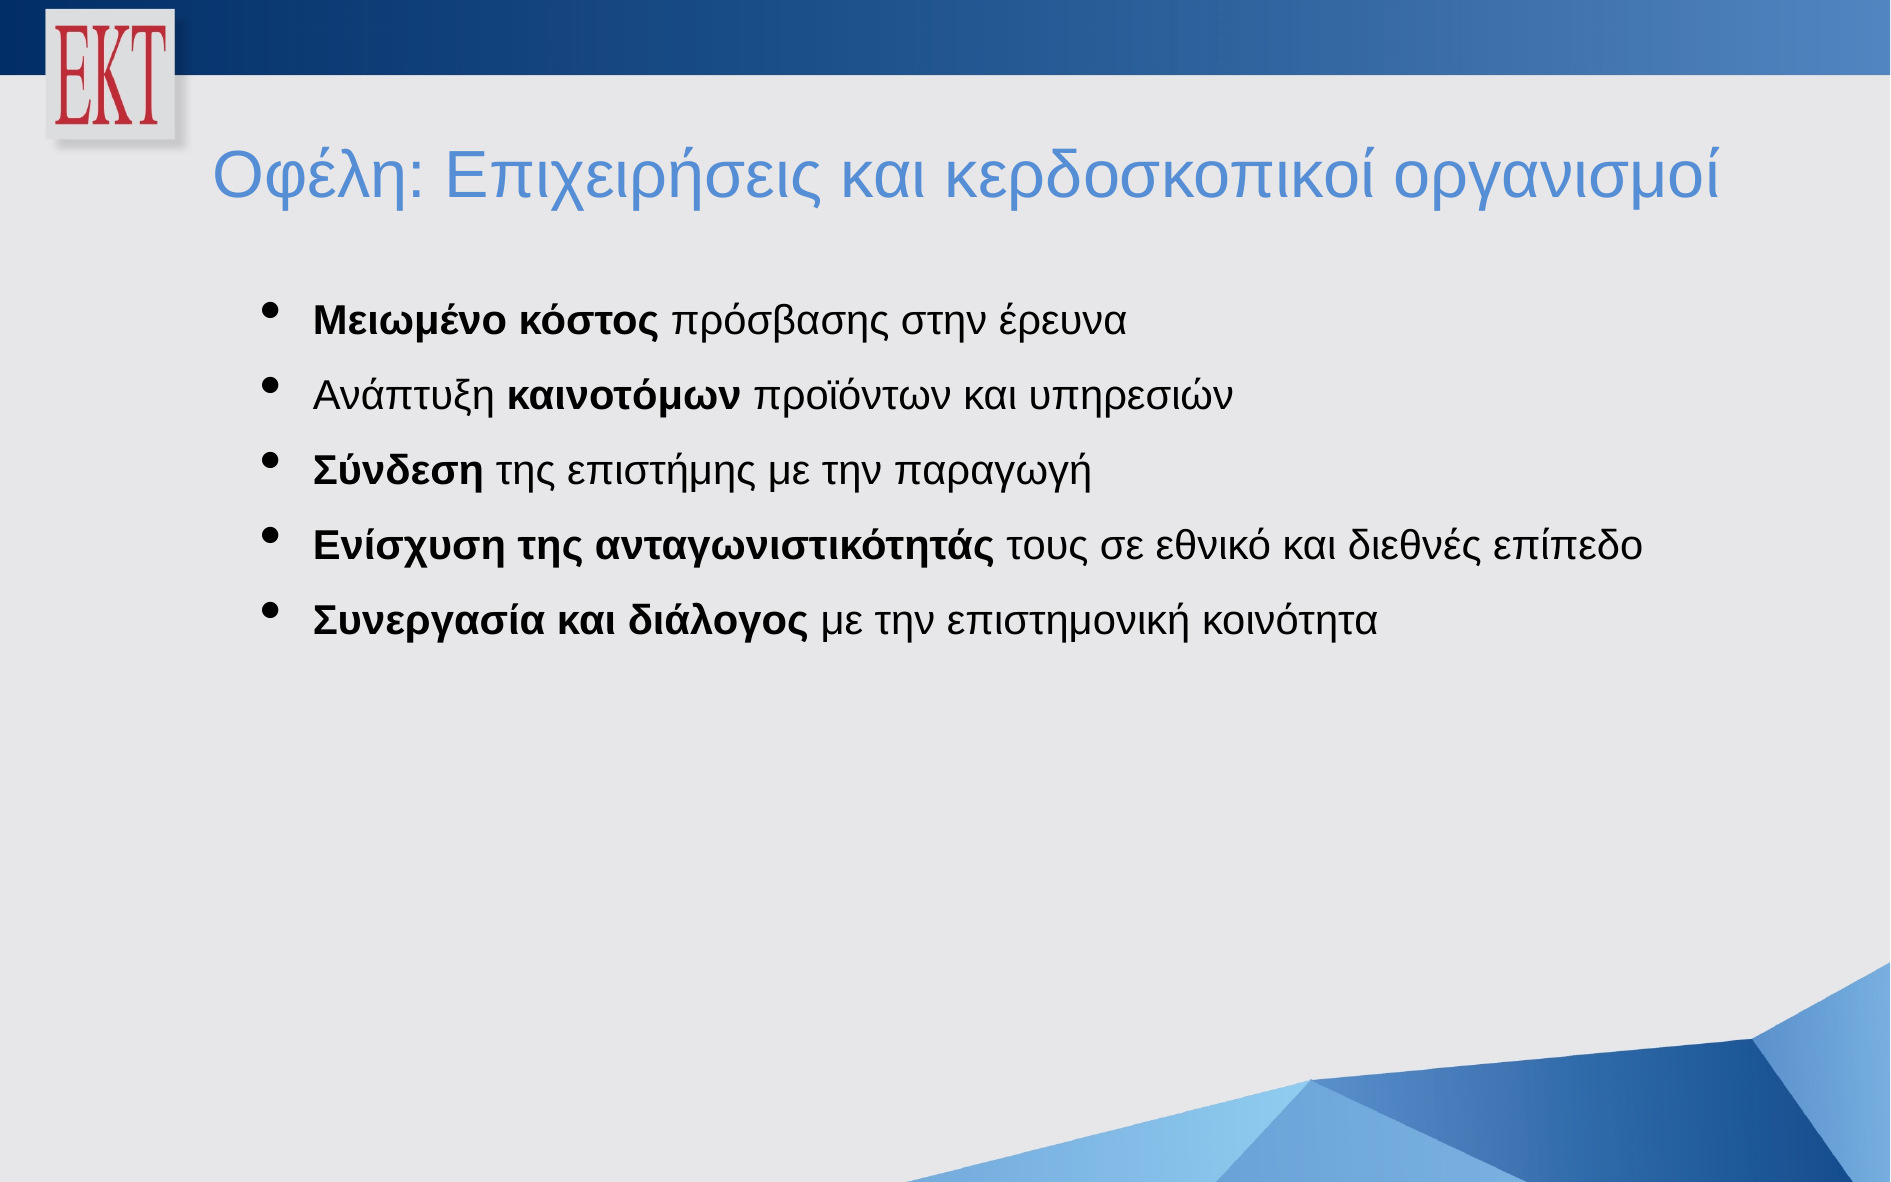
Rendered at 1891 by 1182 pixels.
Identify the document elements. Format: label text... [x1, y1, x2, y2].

title Οφέλη: Επιχειρήσεις και κερδοσκοπικοί οργανισμοί [212, 129, 1820, 213]
list Μειωμένο κόστος πρόσβασης στην έρευνα Ανάπτυξη καινοτόμων προϊόντων και υπηρεσιών Σύνδεση της επιστήμης με την παραγωγή Ενίσχυση της ανταγωνιστικότητάς τους σε εθνικό και διεθνές επίπεδο Συνεργασία και διάλογος με την επιστημονική κοινότητα [224, 283, 1808, 993]
picture [0, 0, 1891, 1182]
